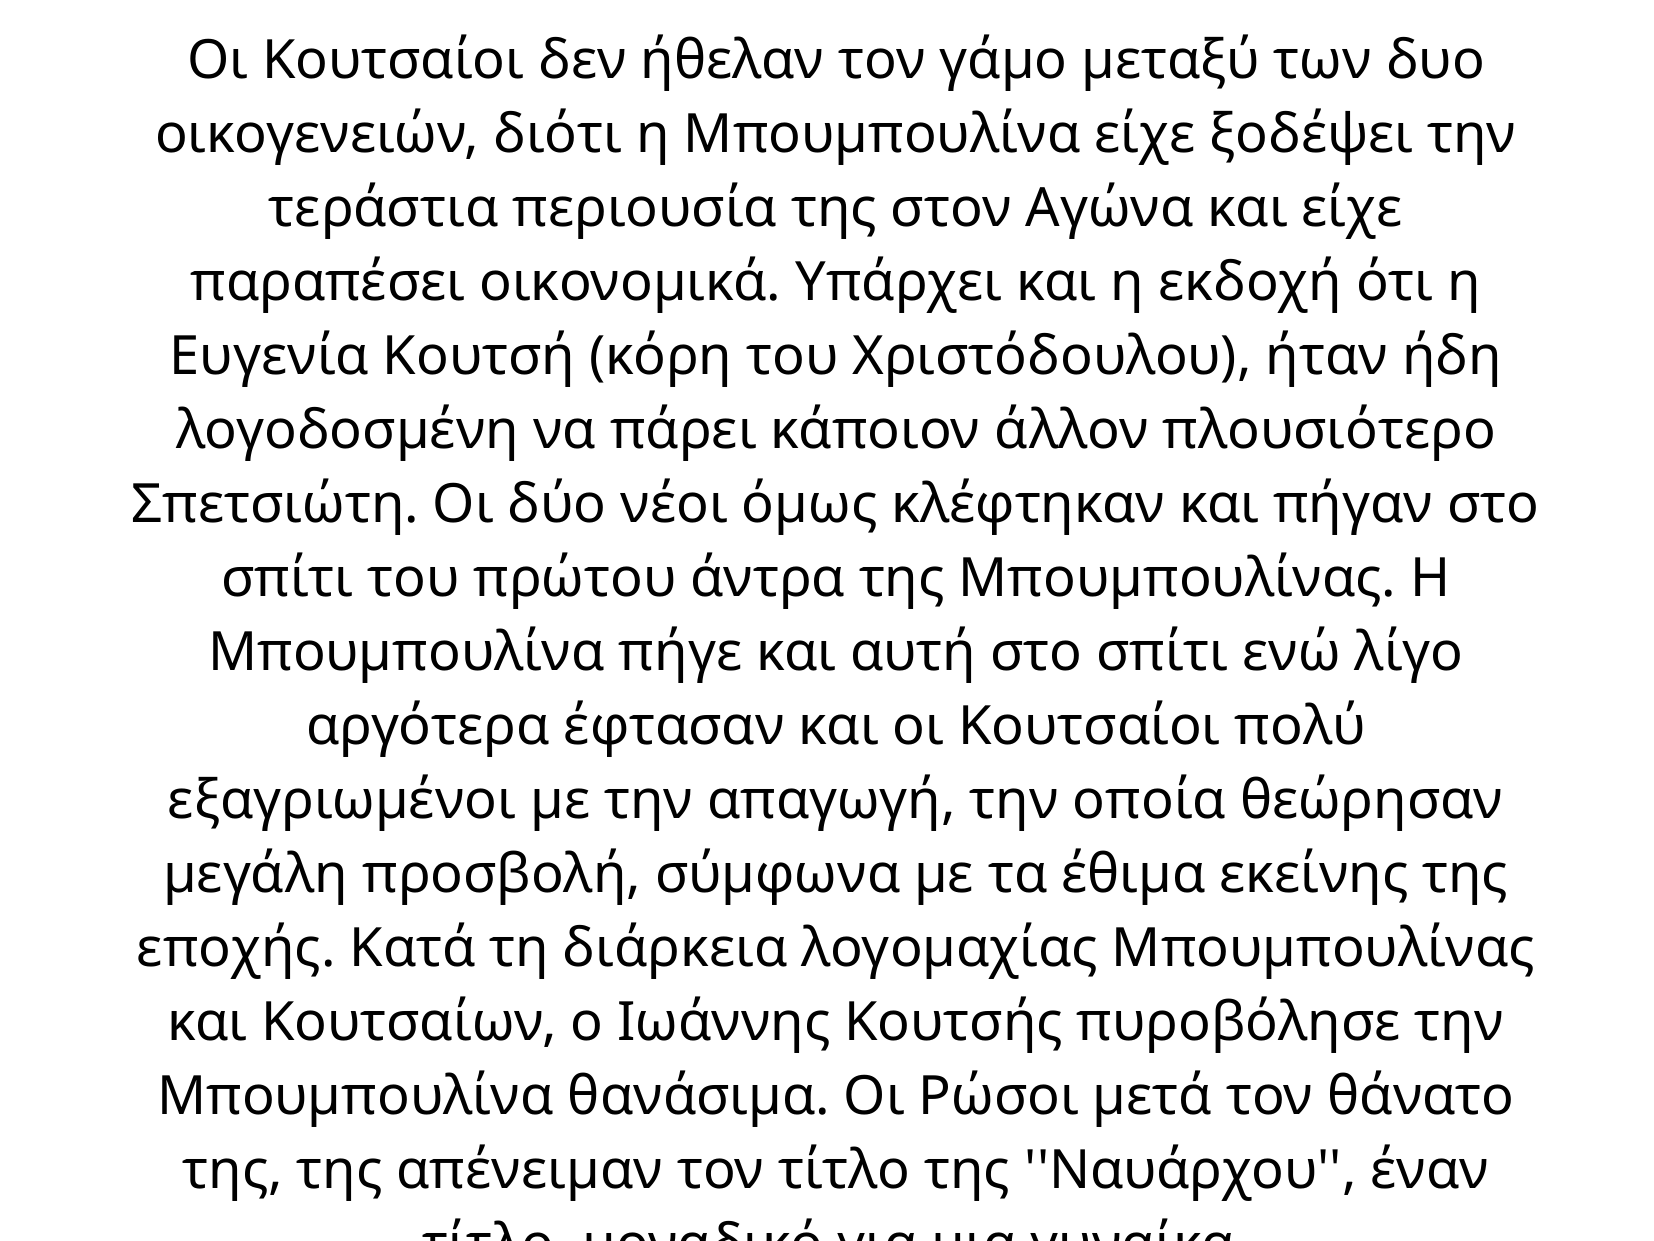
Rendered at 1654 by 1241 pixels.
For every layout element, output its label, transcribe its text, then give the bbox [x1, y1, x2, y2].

list Οι Κουτσαίοι δεν ήθελαν τον γάμο μεταξύ των δυο οικογενειών, διότι η Μπουμπουλίνα είχε ξοδέψει την τεράστια περιουσία της στον Αγώνα και είχε παραπέσει οικονομικά. Υπάρχει και η εκδοχή ότι η Ευγενία Κουτσή (κόρη του Χριστόδουλου), ήταν ήδη λογοδοσμένη να πάρει κάποιον άλλον πλουσιότερο Σπετσιώτη. Οι δύο νέοι όμως κλέφτηκαν και πήγαν στο σπίτι του πρώτου άντρα της Μπουμπουλίνας. Η Μπουμπουλίνα πήγε και αυτή στο σπίτι ενώ λίγο αργότερα έφτασαν και οι Κουτσαίοι πολύ εξαγριωμένοι με την απαγωγή, την οποία θεώρησαν μεγάλη προσβολή, σύμφωνα με τα έθιμα εκείνης της εποχής. Κατά τη διάρκεια λογομαχίας Μπουμπουλίνας και Κουτσαίων, ο Ιωάννης Κουτσής πυροβόλησε την Μπουμπουλίνα θανάσιμα. Οι Ρώσοι μετά τον θάνατο της, της απένειμαν τον τίτλο της ''Ναυάρχου'', έναν τίτλο, μοναδικό για μια γυναίκα. [56, 20, 1546, 1231]
